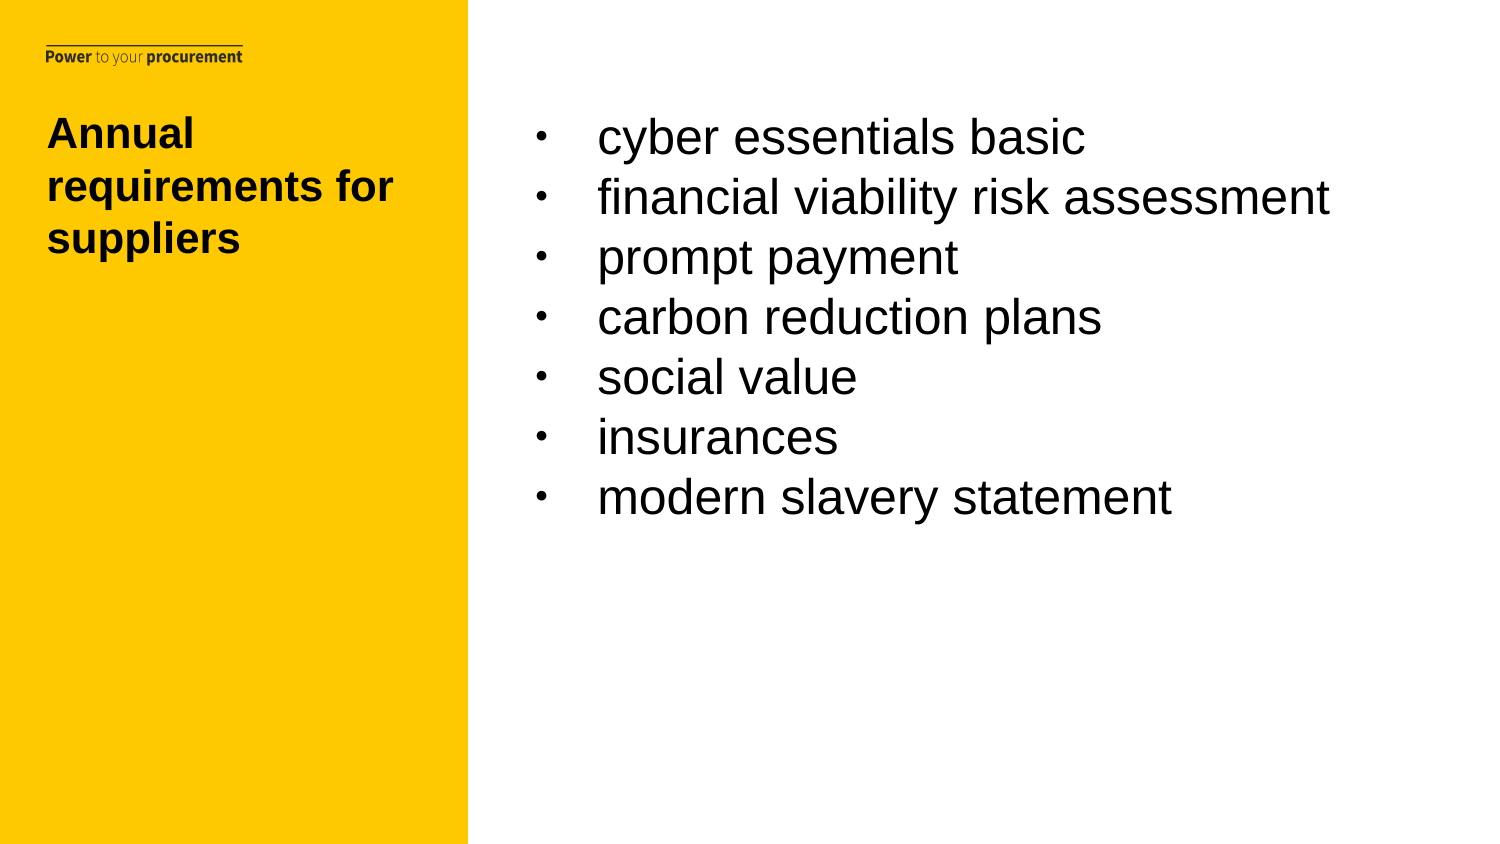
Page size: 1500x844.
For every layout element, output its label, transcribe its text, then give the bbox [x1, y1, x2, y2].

title cyber essentials basic financial viability risk assessment prompt payment carbon reduction plans social value insurances modern slavery statement [509, 104, 1403, 701]
title Annual requirements for suppliers [46, 104, 423, 209]
